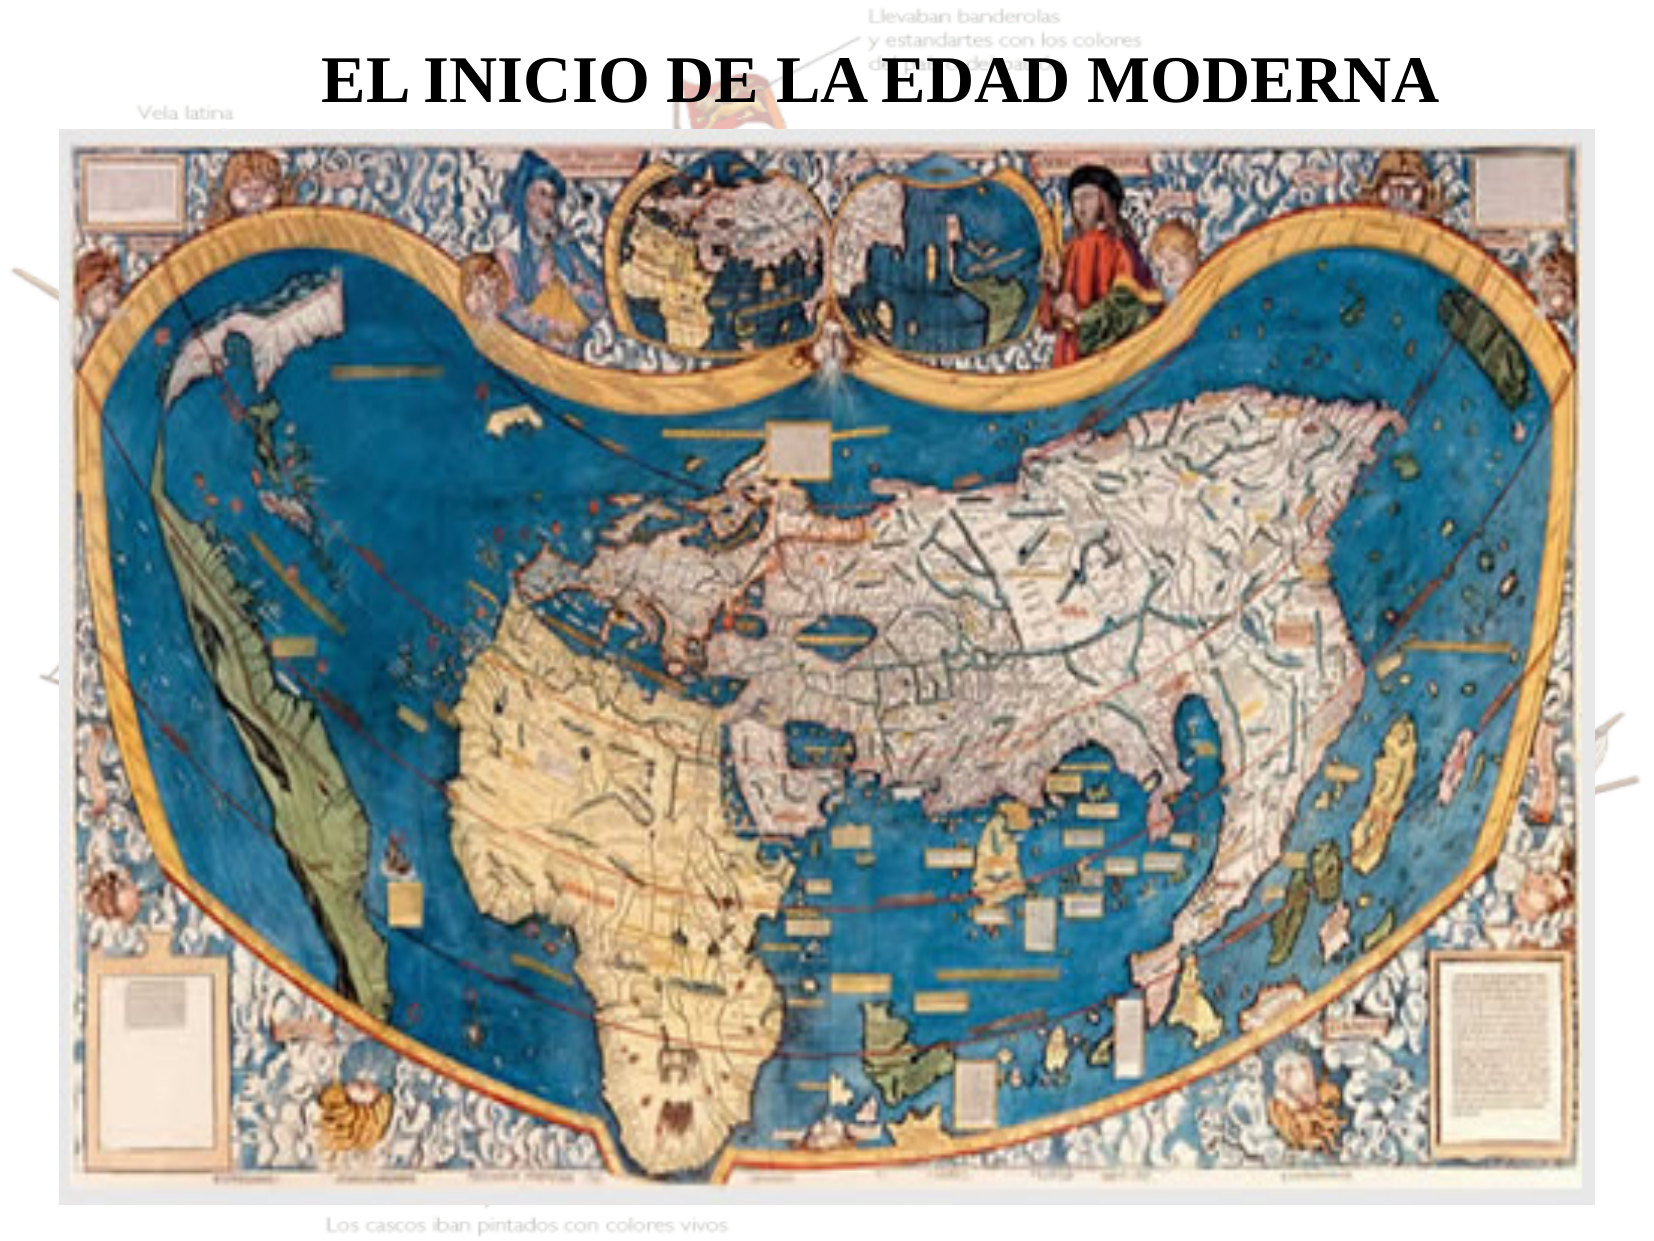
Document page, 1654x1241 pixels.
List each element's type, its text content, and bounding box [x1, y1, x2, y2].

text_box EL INICIO DE LA EDAD MODERNA [307, 35, 1456, 126]
picture [0, 0, 1654, 1241]
